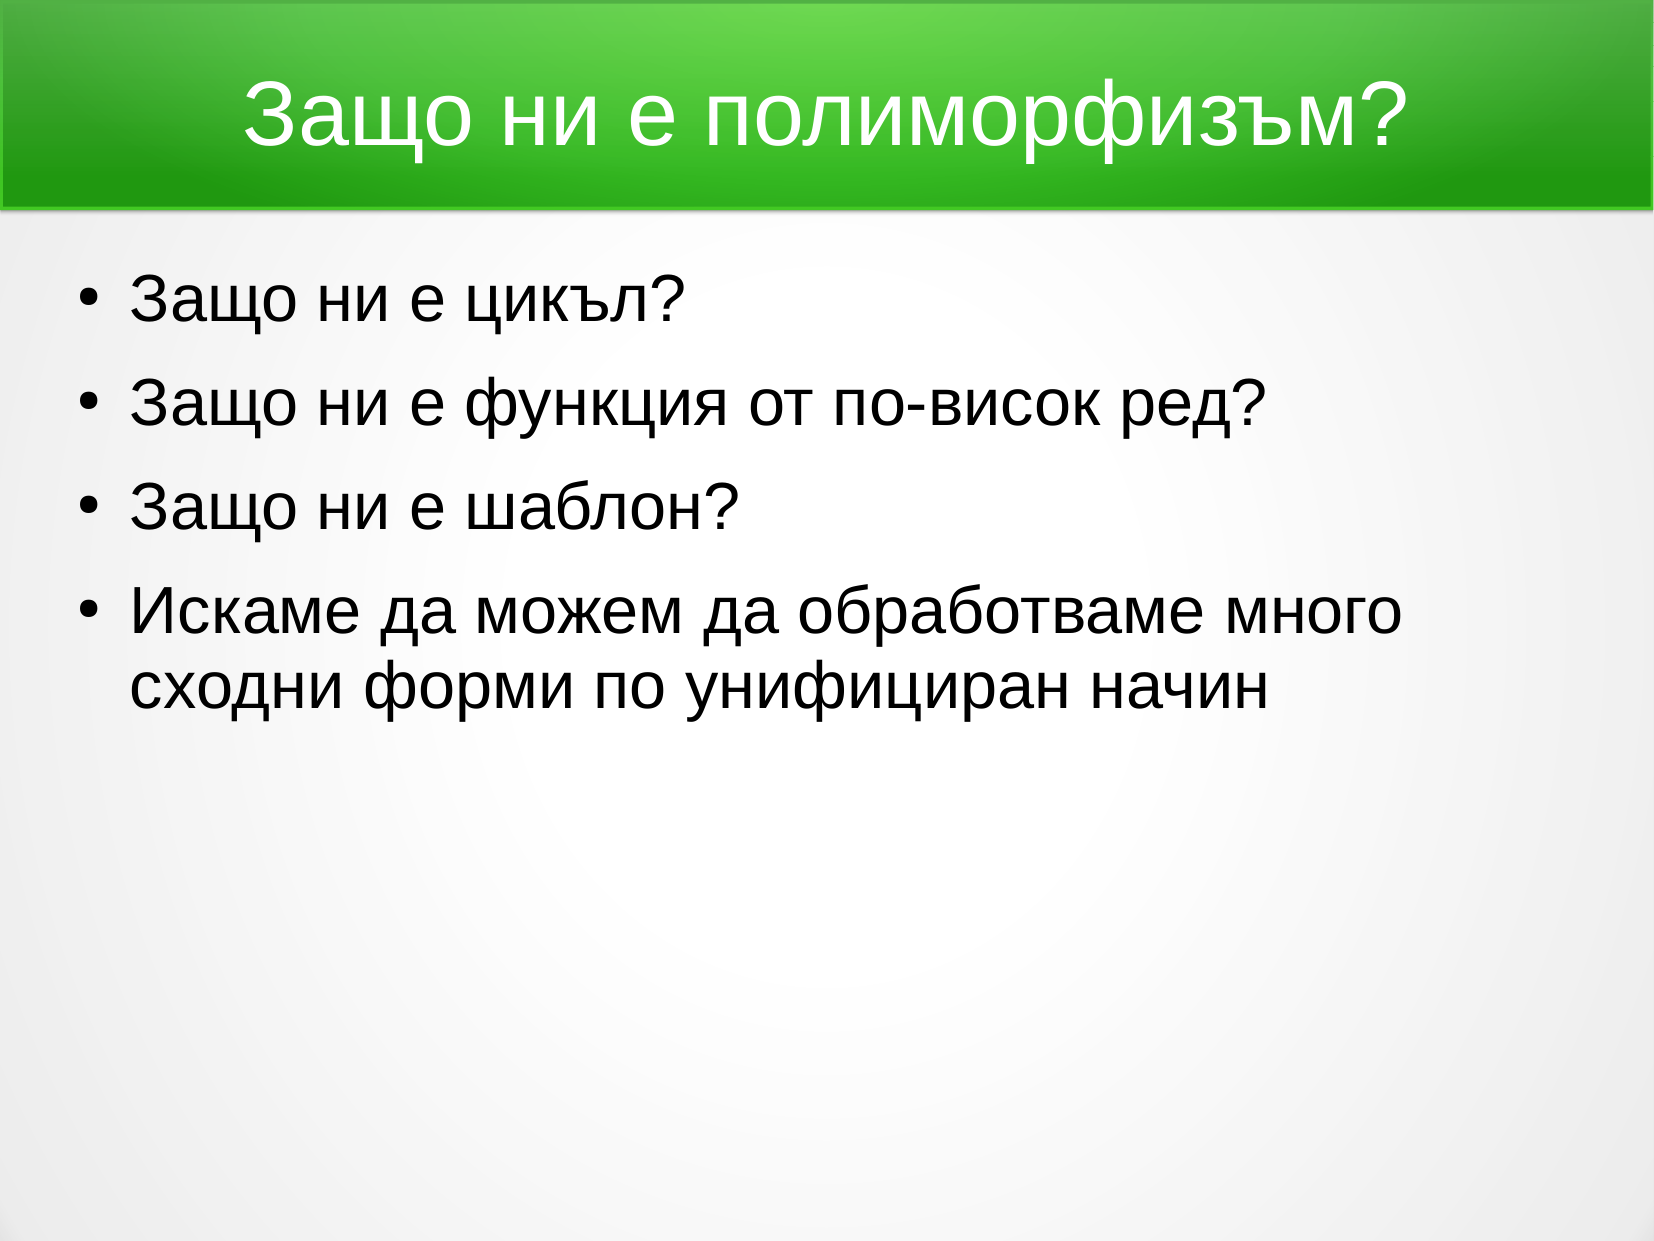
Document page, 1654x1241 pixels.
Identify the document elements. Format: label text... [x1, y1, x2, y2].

title Защо ни е полиморфизъм? [82, 49, 1571, 179]
list Защо ни е цикъл? Защо ни е функция от по-висок ред? Защо ни е шаблон? Искаме да можем да обработваме много сходни форми по унифициран начин [59, 261, 1595, 1182]
